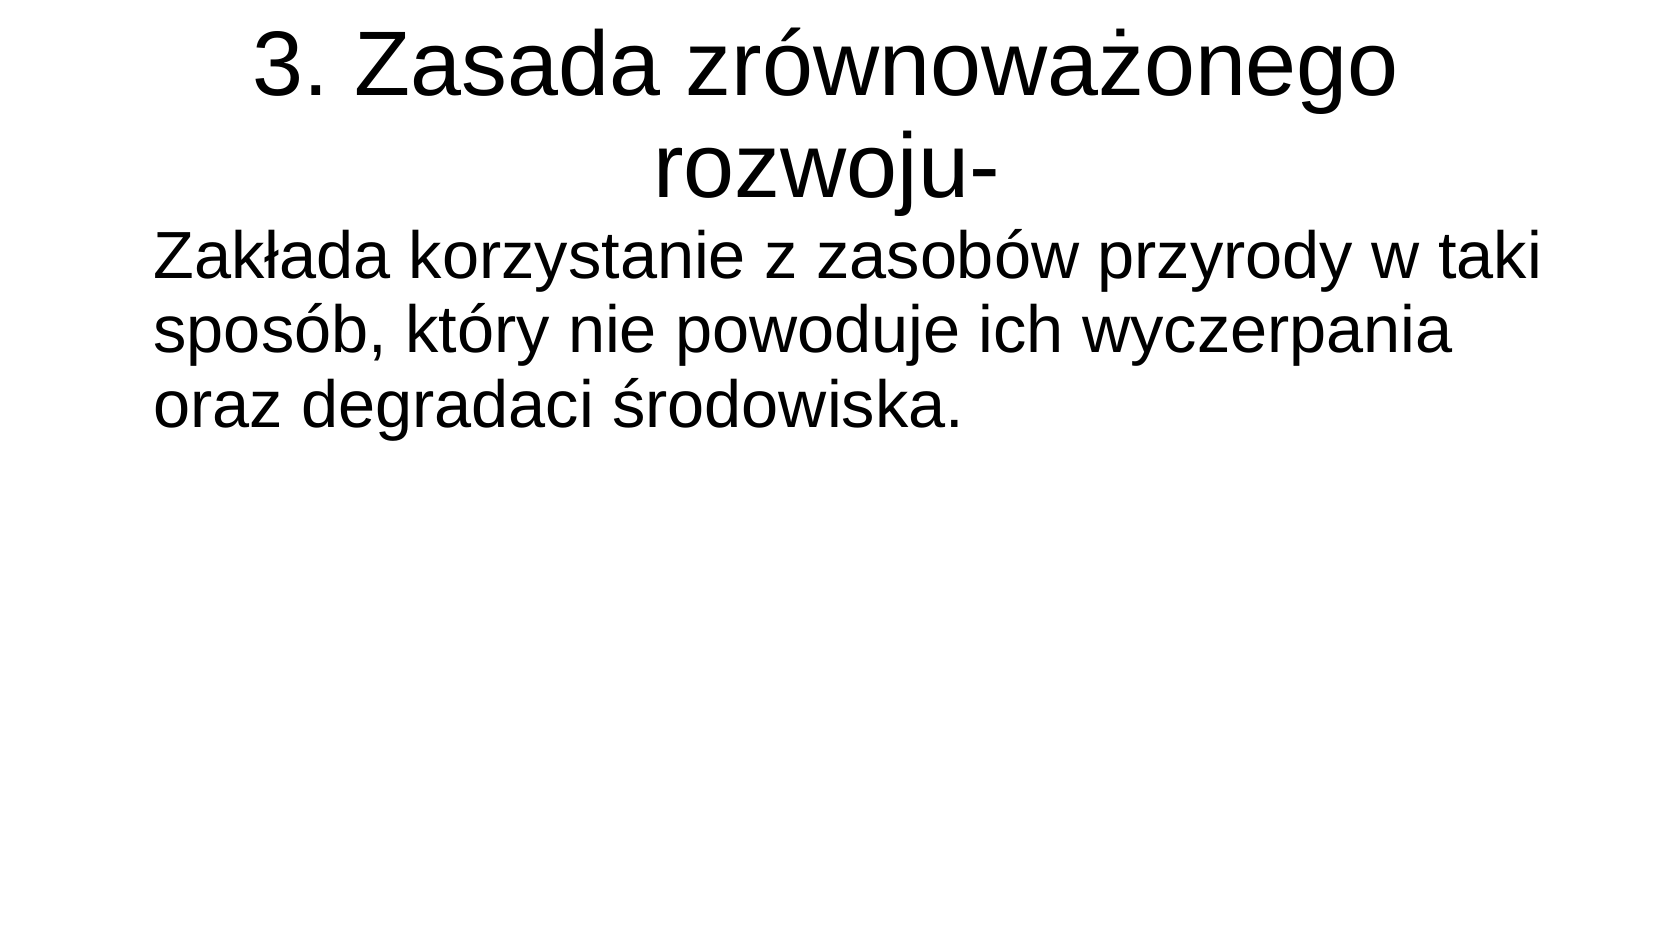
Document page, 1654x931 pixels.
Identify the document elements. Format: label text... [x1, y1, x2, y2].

list Zakłada korzystanie z zasobów przyrody w taki sposób, który nie powoduje ich wyczerpania oraz degradaci środowiska. [82, 217, 1571, 758]
title 3. Zasada zrównoważonego rozwoju- [82, 12, 1571, 217]
